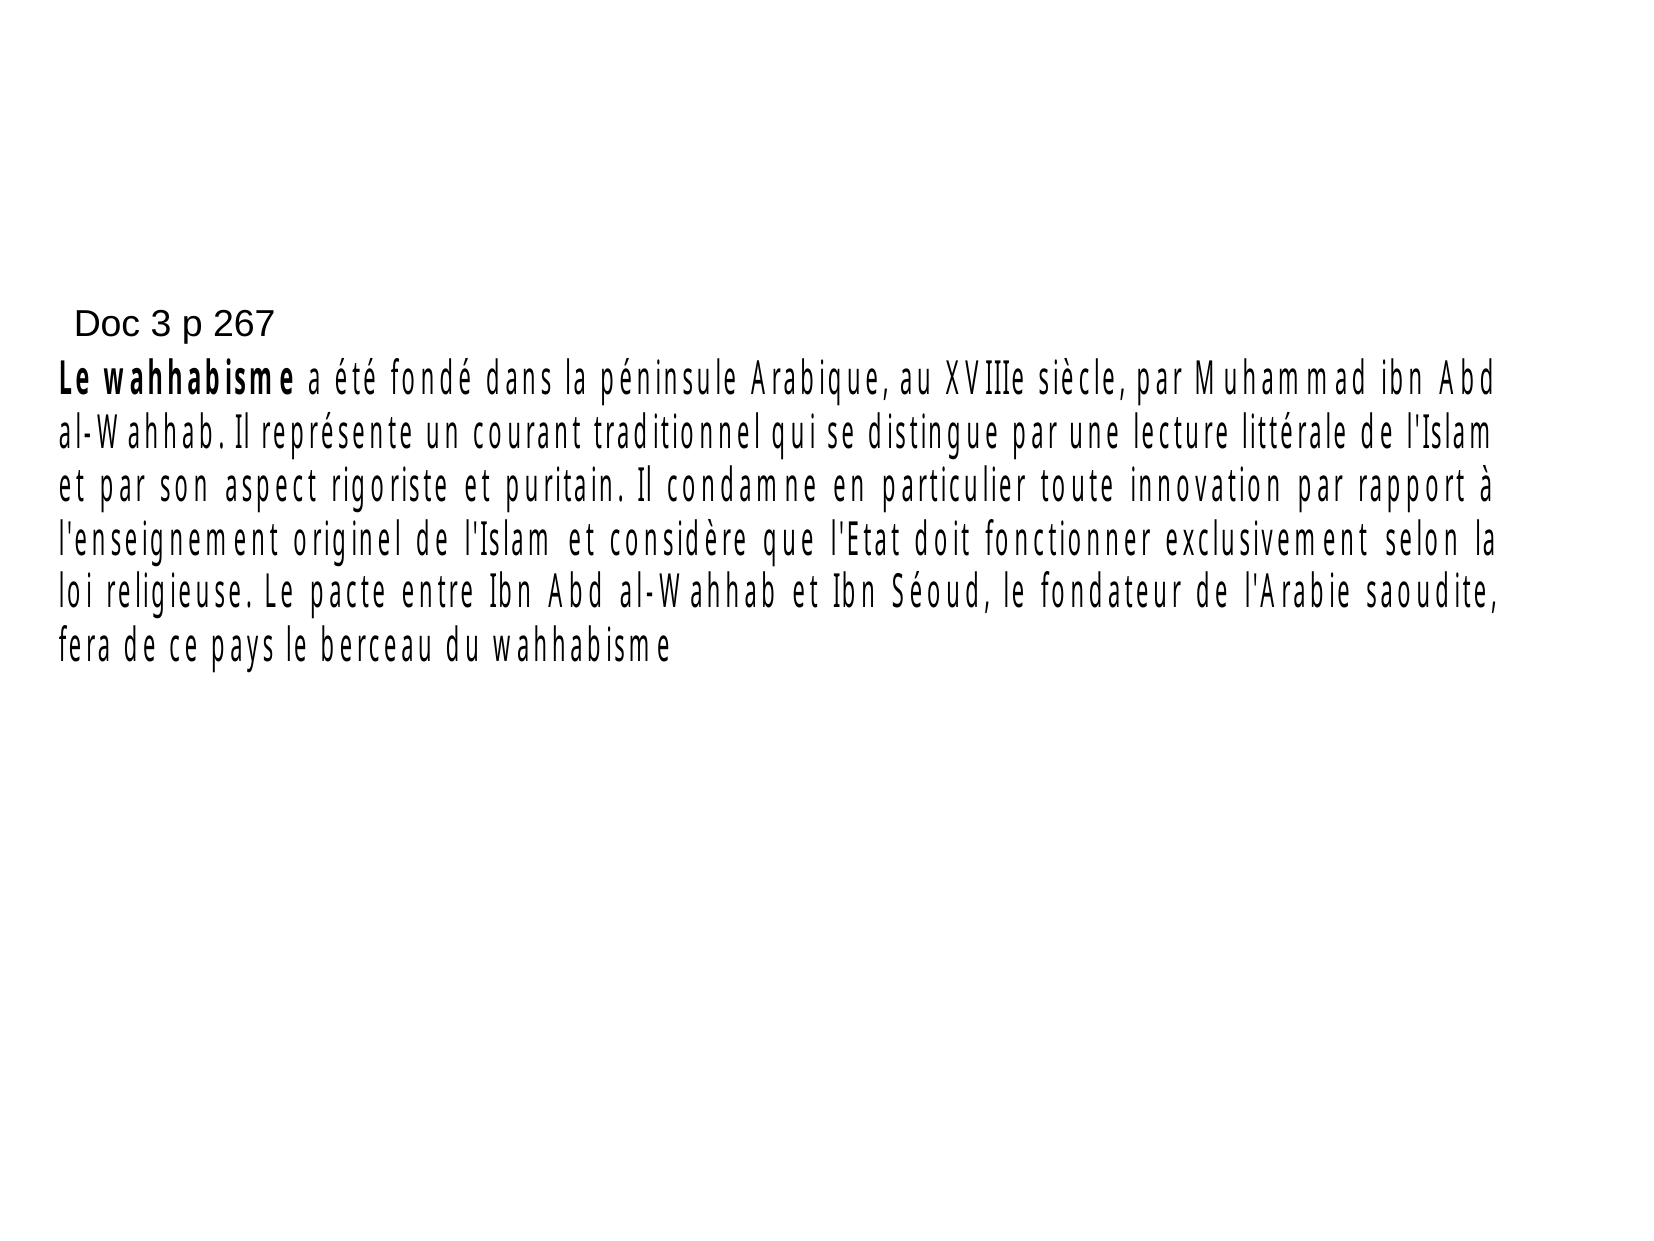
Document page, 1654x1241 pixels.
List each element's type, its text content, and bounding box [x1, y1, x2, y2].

text_box Doc 3 p 267 [59, 295, 291, 353]
picture [59, 354, 1500, 674]
